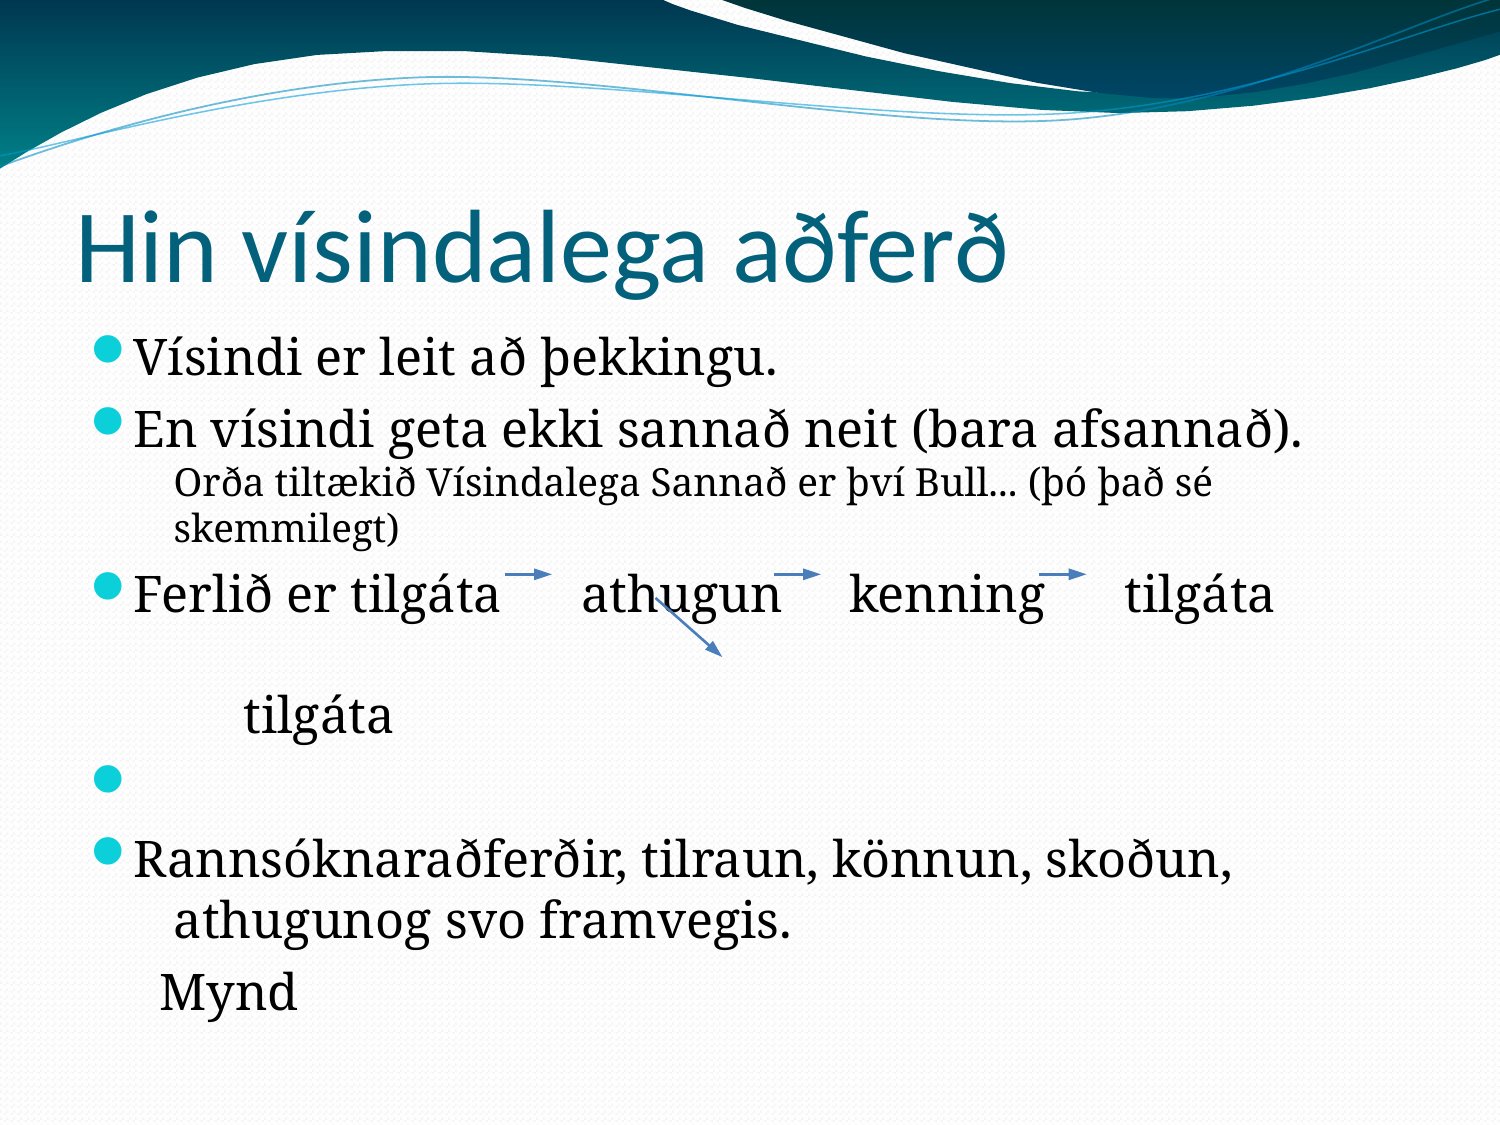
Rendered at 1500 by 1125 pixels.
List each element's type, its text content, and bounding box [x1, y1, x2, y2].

list Vísindi er leit að þekkingu. En vísindi geta ekki sannað neit (bara afsannað). Orða tiltækið Vísindalega Sannað er því Bull... (þó það sé skemmilegt) Ferlið er tilgáta athugun kenning tilgáta tilgáta Rannsóknaraðferðir, tilraun, könnun, skoðun, athugunog svo framvegis. Mynd [75, 317, 1426, 1038]
title Hin vísindalega aðferð [75, 115, 1426, 304]
